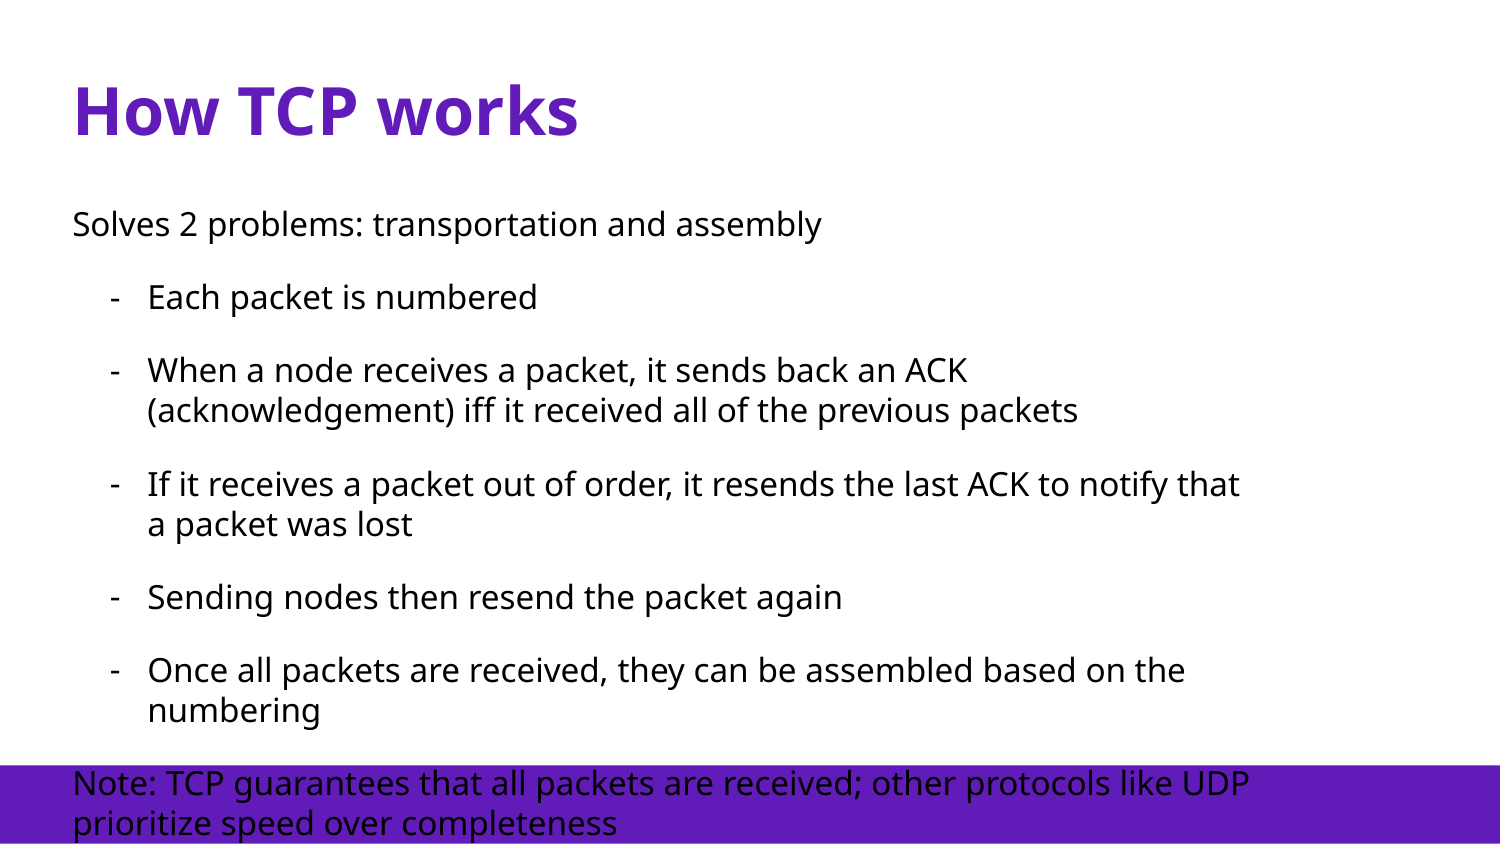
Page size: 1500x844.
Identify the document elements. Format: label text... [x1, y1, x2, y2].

list Solves 2 problems: transportation and assembly Each packet is numbered When a node receives a packet, it sends back an ACK (acknowledgement) iff it received all of the previous packets If it receives a packet out of order, it resends the last ACK to notify that a packet was lost Sending nodes then resend the packet again Once all packets are received, they can be assembled based on the numbering Note: TCP guarantees that all packets are received; other protocols like UDP prioritize speed over completeness [57, 188, 1273, 709]
title How TCP works [57, 54, 1273, 164]
